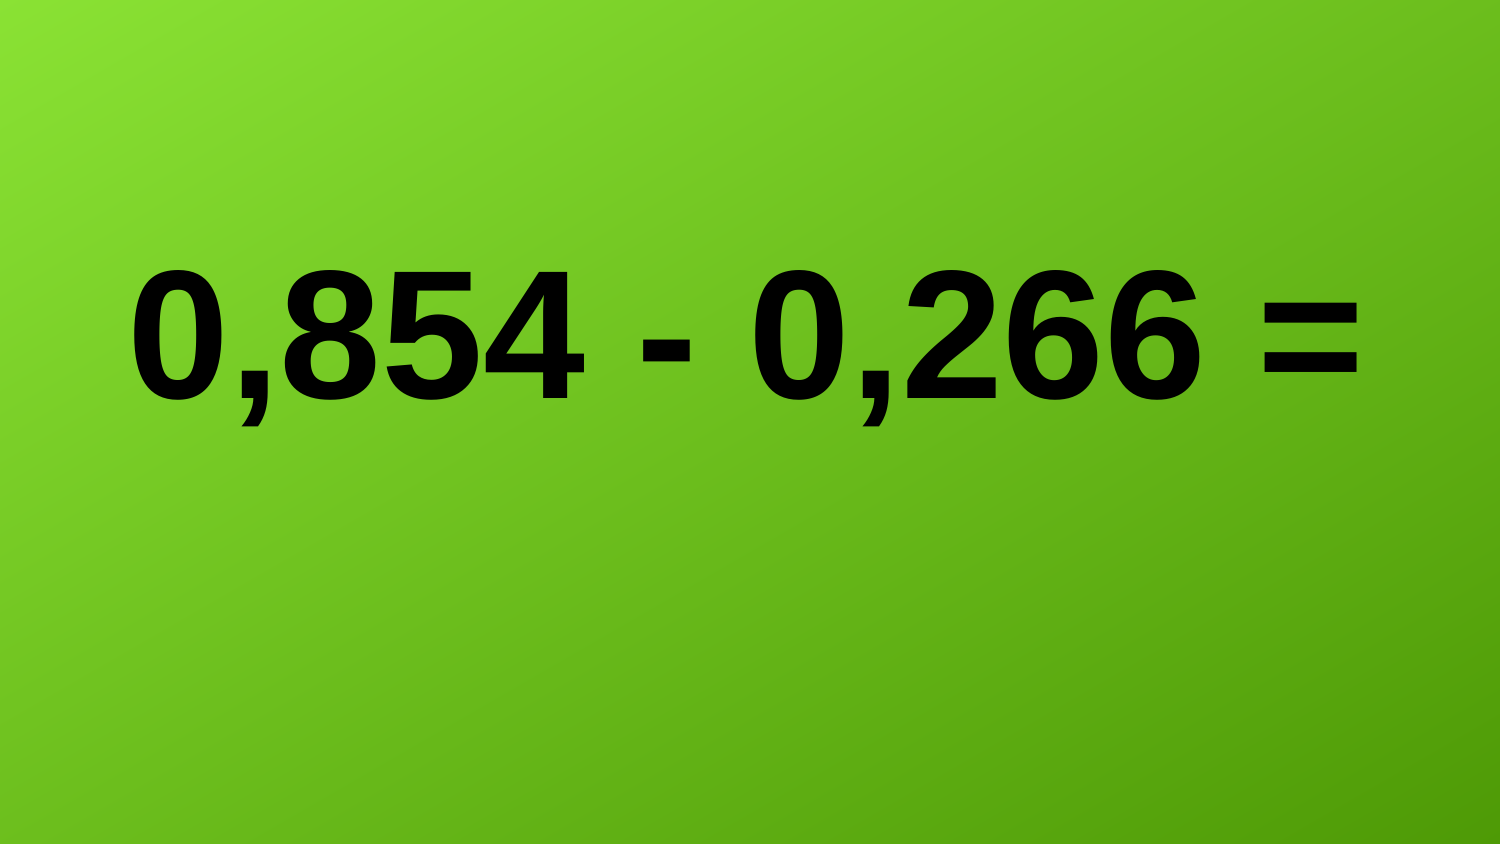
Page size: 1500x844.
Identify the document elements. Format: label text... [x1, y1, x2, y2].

text_box 0,854 - 0,266 = [112, 259, 1388, 450]
